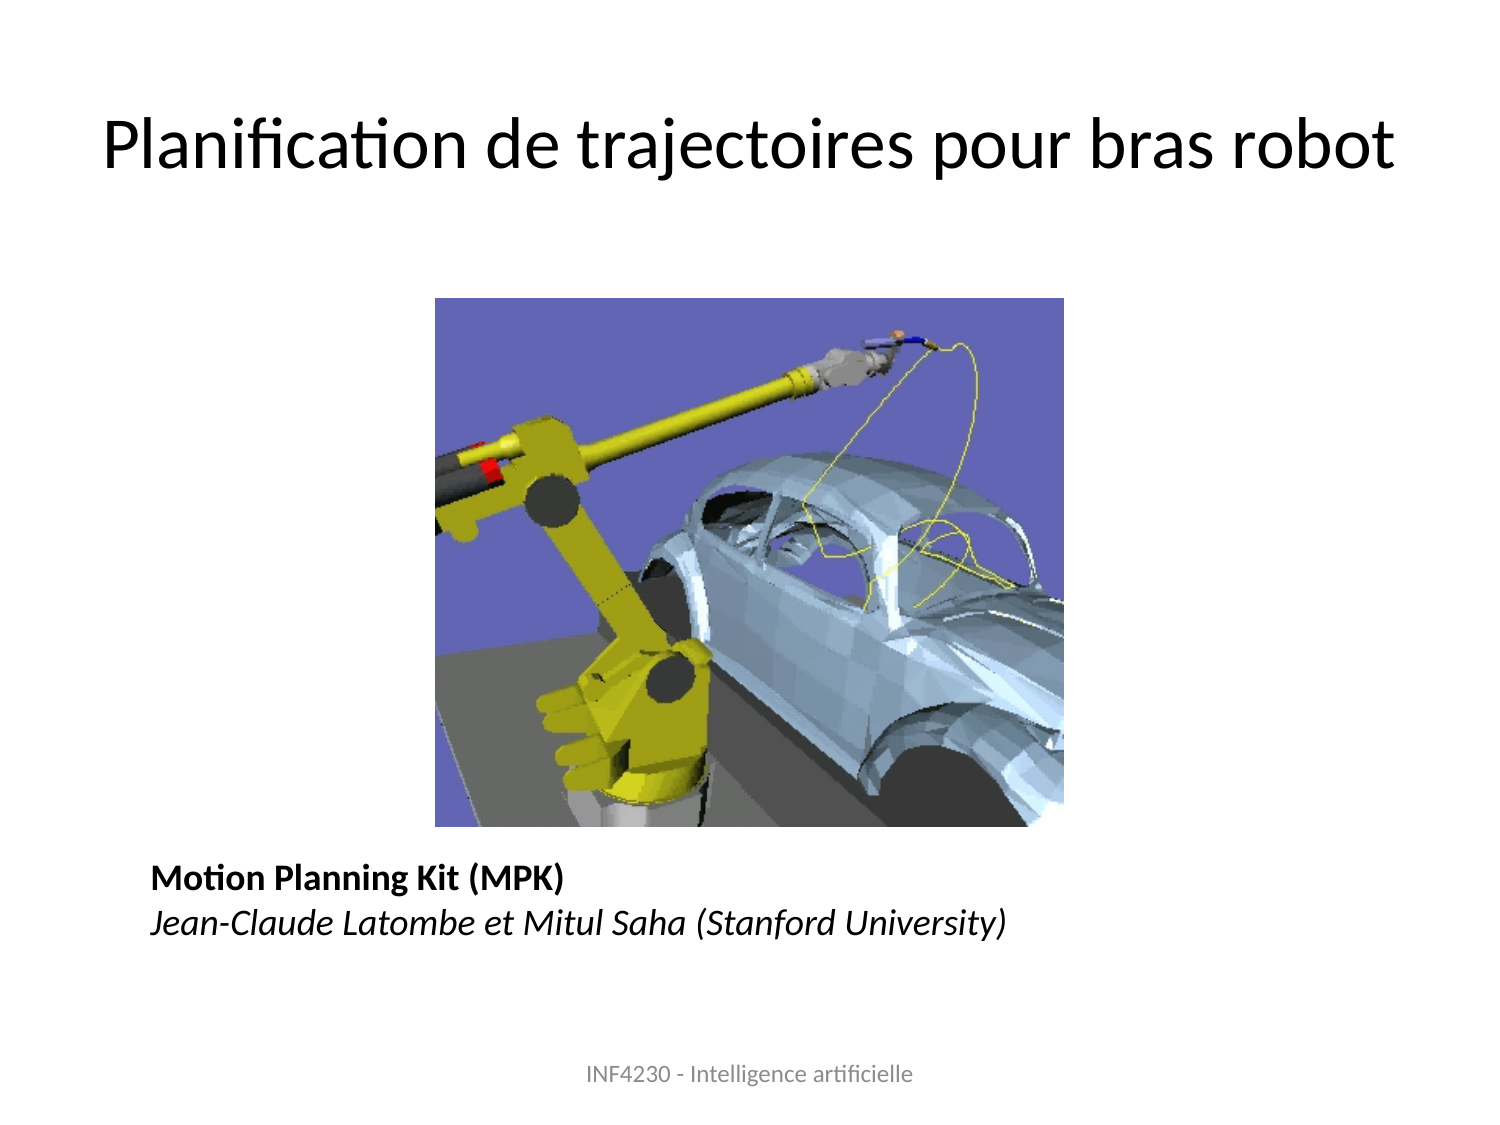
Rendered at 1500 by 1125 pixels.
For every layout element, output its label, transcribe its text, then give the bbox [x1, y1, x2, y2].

footer INF4230 - Intelligence artificielle [512, 1042, 988, 1103]
picture [435, 298, 1064, 827]
text_box Motion Planning Kit (MPK) Jean-Claude Latombe et Mitul Saha (Stanford University) [135, 845, 1046, 951]
title Planification de trajectoires pour bras robot [75, 45, 1425, 233]
